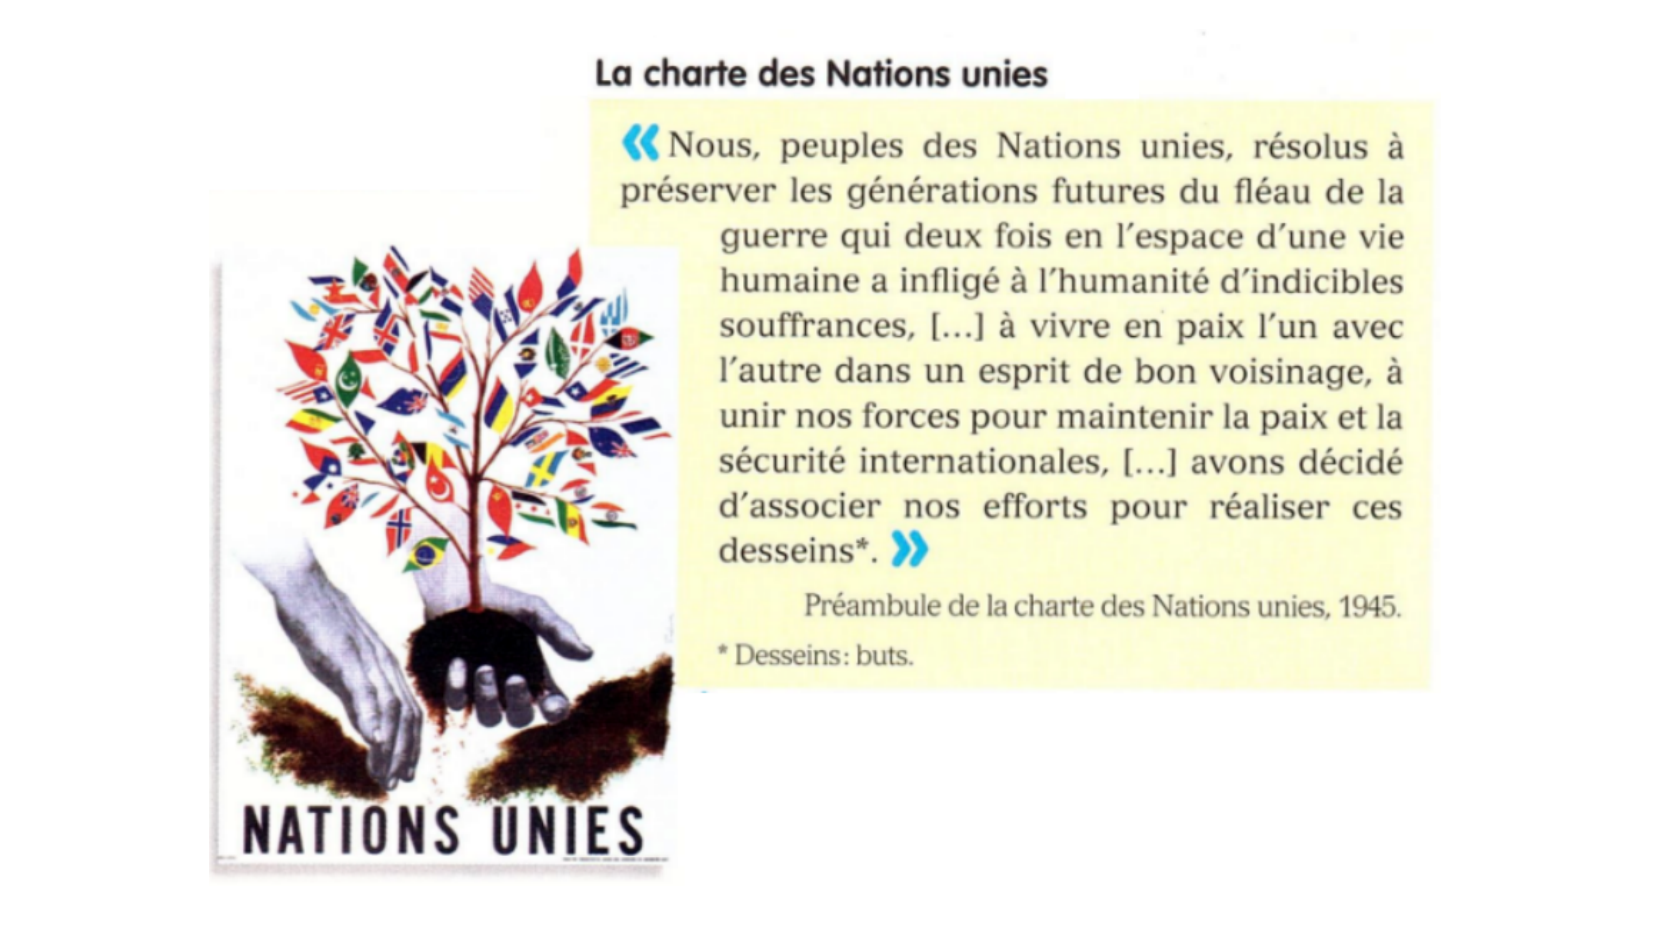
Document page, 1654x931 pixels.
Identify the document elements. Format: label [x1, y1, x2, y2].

picture [209, 29, 1441, 886]
